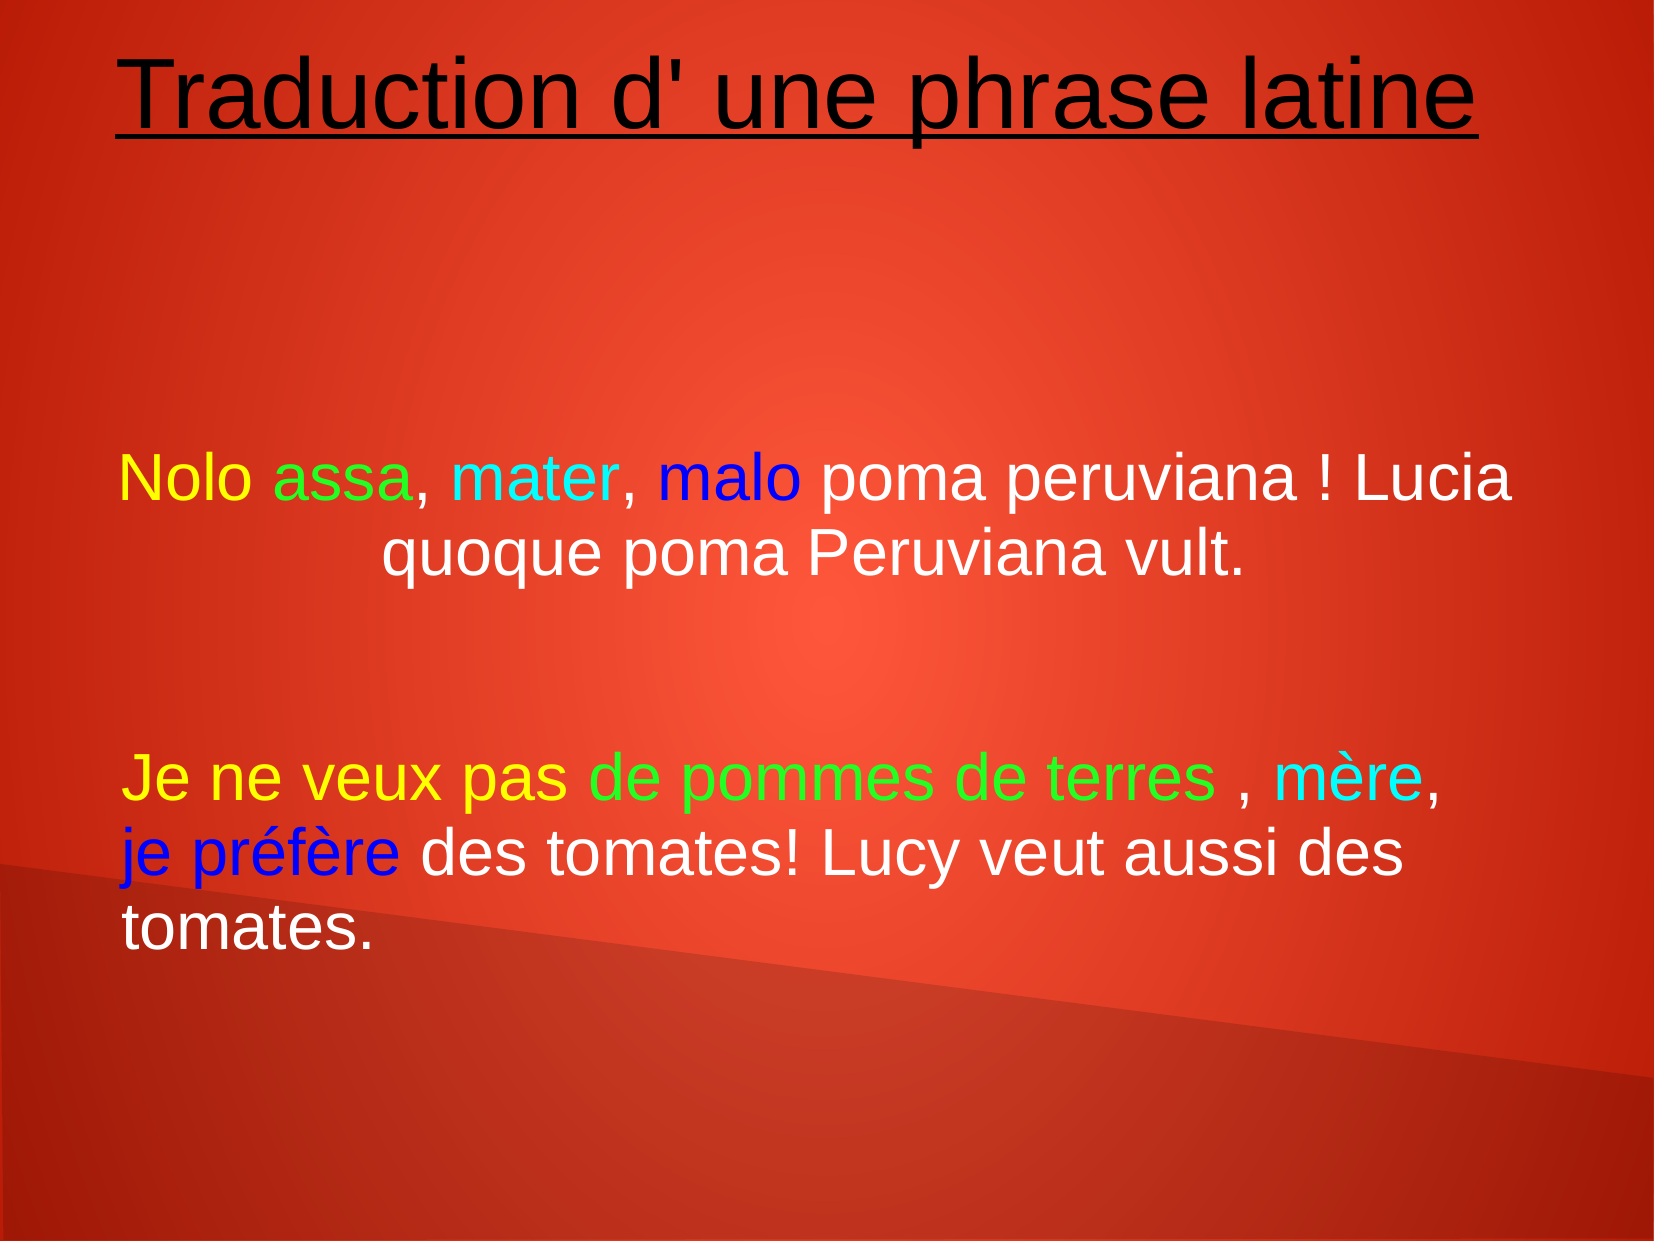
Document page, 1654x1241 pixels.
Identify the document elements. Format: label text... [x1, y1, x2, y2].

text_box Nolo assa, mater, malo poma peruviana ! Lucia quoque poma Peruviana vult. [70, 35, 1560, 995]
text_box Traduction d' une phrase latine [0, 30, 1595, 157]
text_box Je ne veux pas de pommes de terres , mère, je préfère des tomates! Lucy veut aussi des tomates. [106, 732, 1477, 972]
